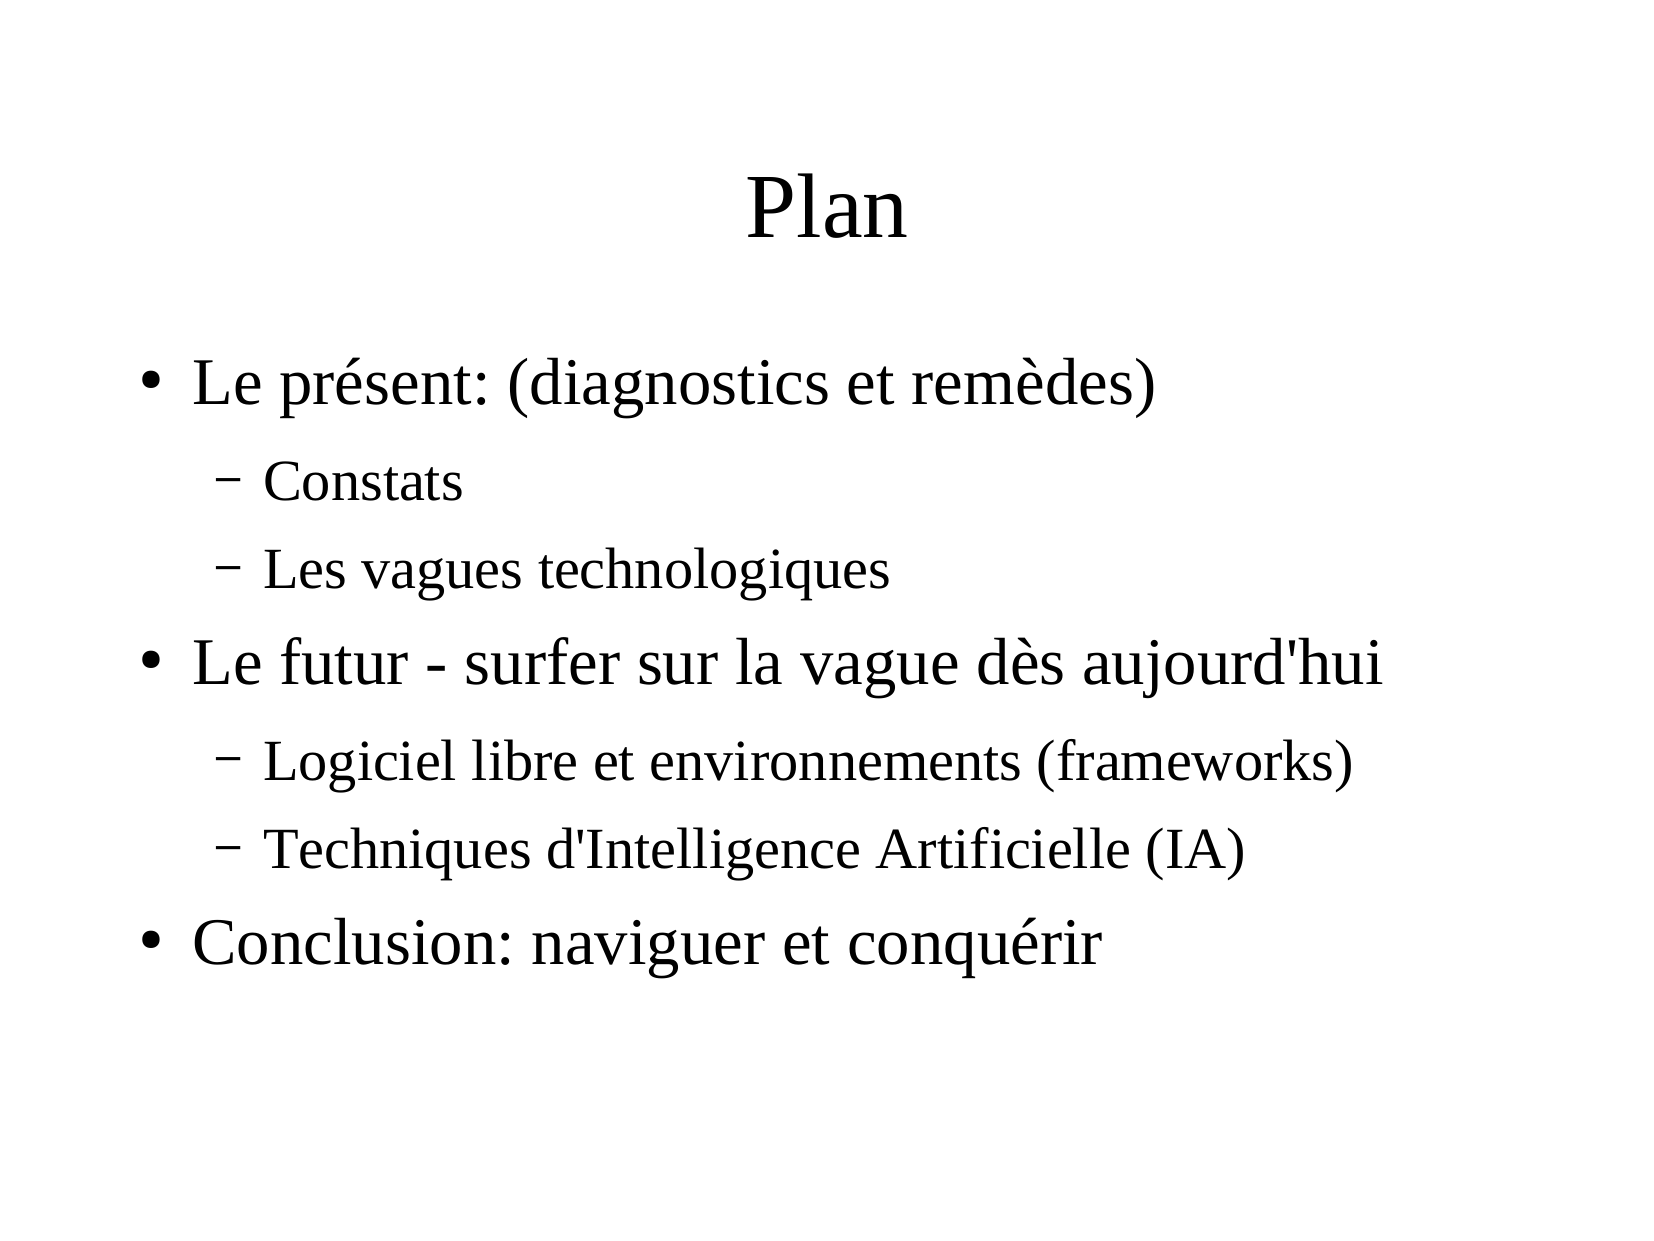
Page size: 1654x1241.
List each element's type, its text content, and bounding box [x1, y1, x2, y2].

list Le présent: (diagnostics et remèdes) Constats Les vagues technologiques Le futur - surfer sur la vague dès aujourd'hui Logiciel libre et environnements (frameworks) Techniques d'Intelligence Artificielle (IA) Conclusion: naviguer et conquérir [121, 344, 1534, 1127]
title Plan [121, 102, 1534, 311]
